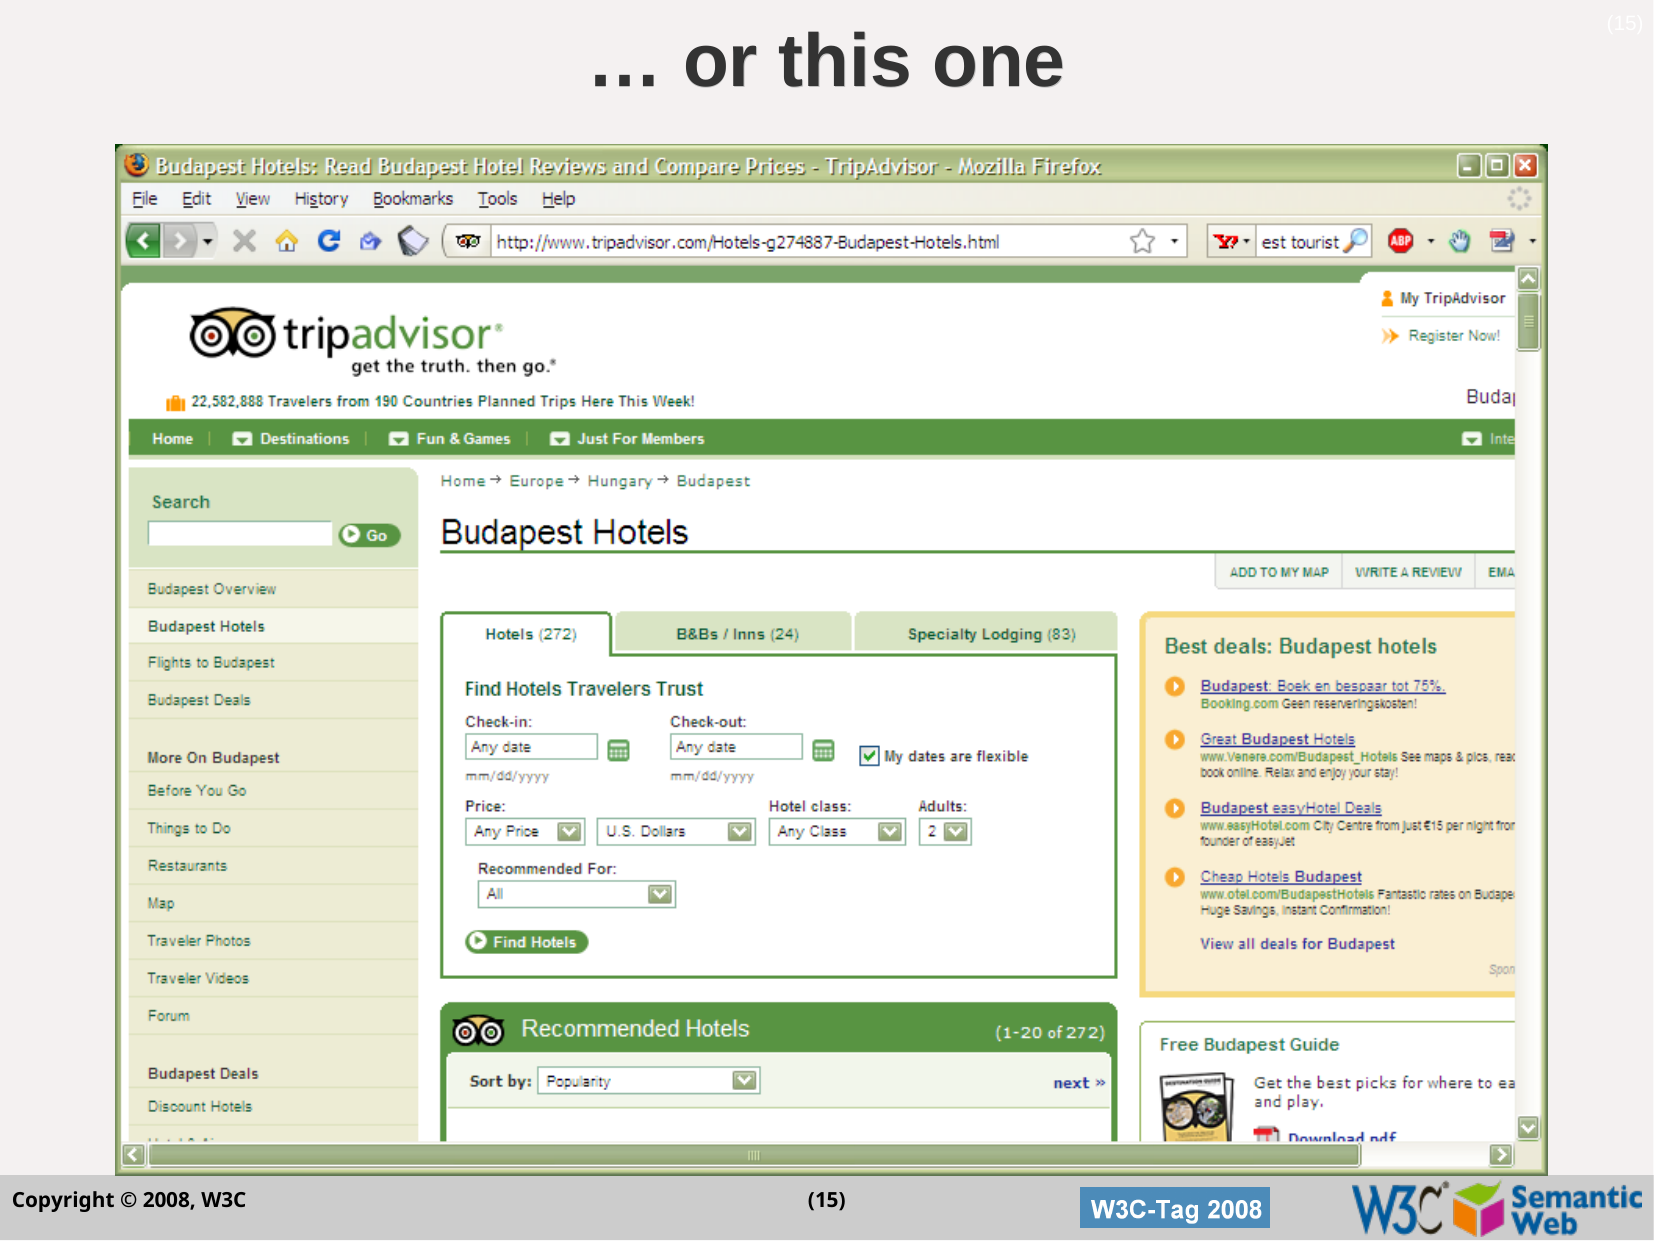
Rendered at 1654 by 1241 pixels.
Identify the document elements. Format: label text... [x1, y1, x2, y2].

picture [115, 144, 1548, 1177]
picture [1352, 1178, 1642, 1237]
picture [1080, 1187, 1270, 1228]
title … or this one [0, 0, 1654, 119]
